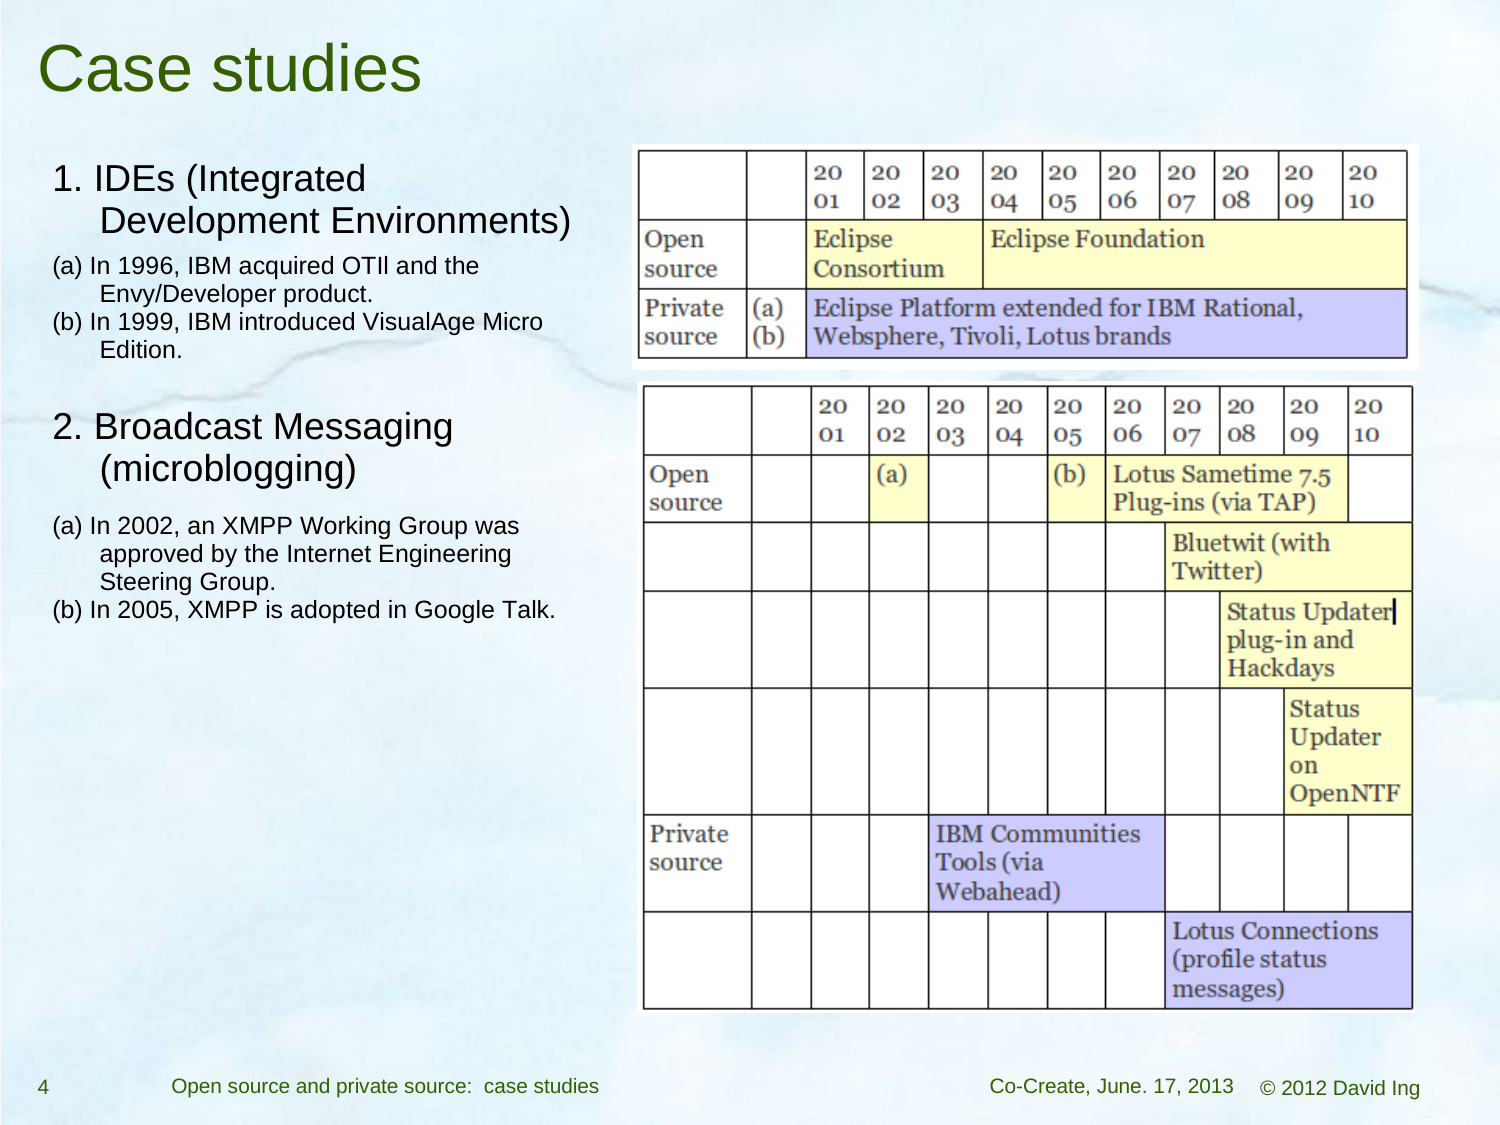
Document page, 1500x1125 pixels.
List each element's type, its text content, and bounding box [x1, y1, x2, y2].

picture [0, 0, 1500, 1125]
text_box (a) In 2002, an XMPP Working Group was approved by the Internet Engineering Steering Group. (b) In 2005, XMPP is adopted in Google Talk. [37, 504, 601, 632]
text_box 1. IDEs (Integrated Development Environments) [37, 149, 601, 244]
title Case studies [37, 37, 1463, 152]
text_box 2. Broadcast Messaging (microblogging) [37, 398, 601, 497]
text_box (a) In 1996, IBM acquired OTIl and the Envy/Developer product. (b) In 1999, IBM introduced VisualAge Micro Edition. [37, 244, 601, 372]
